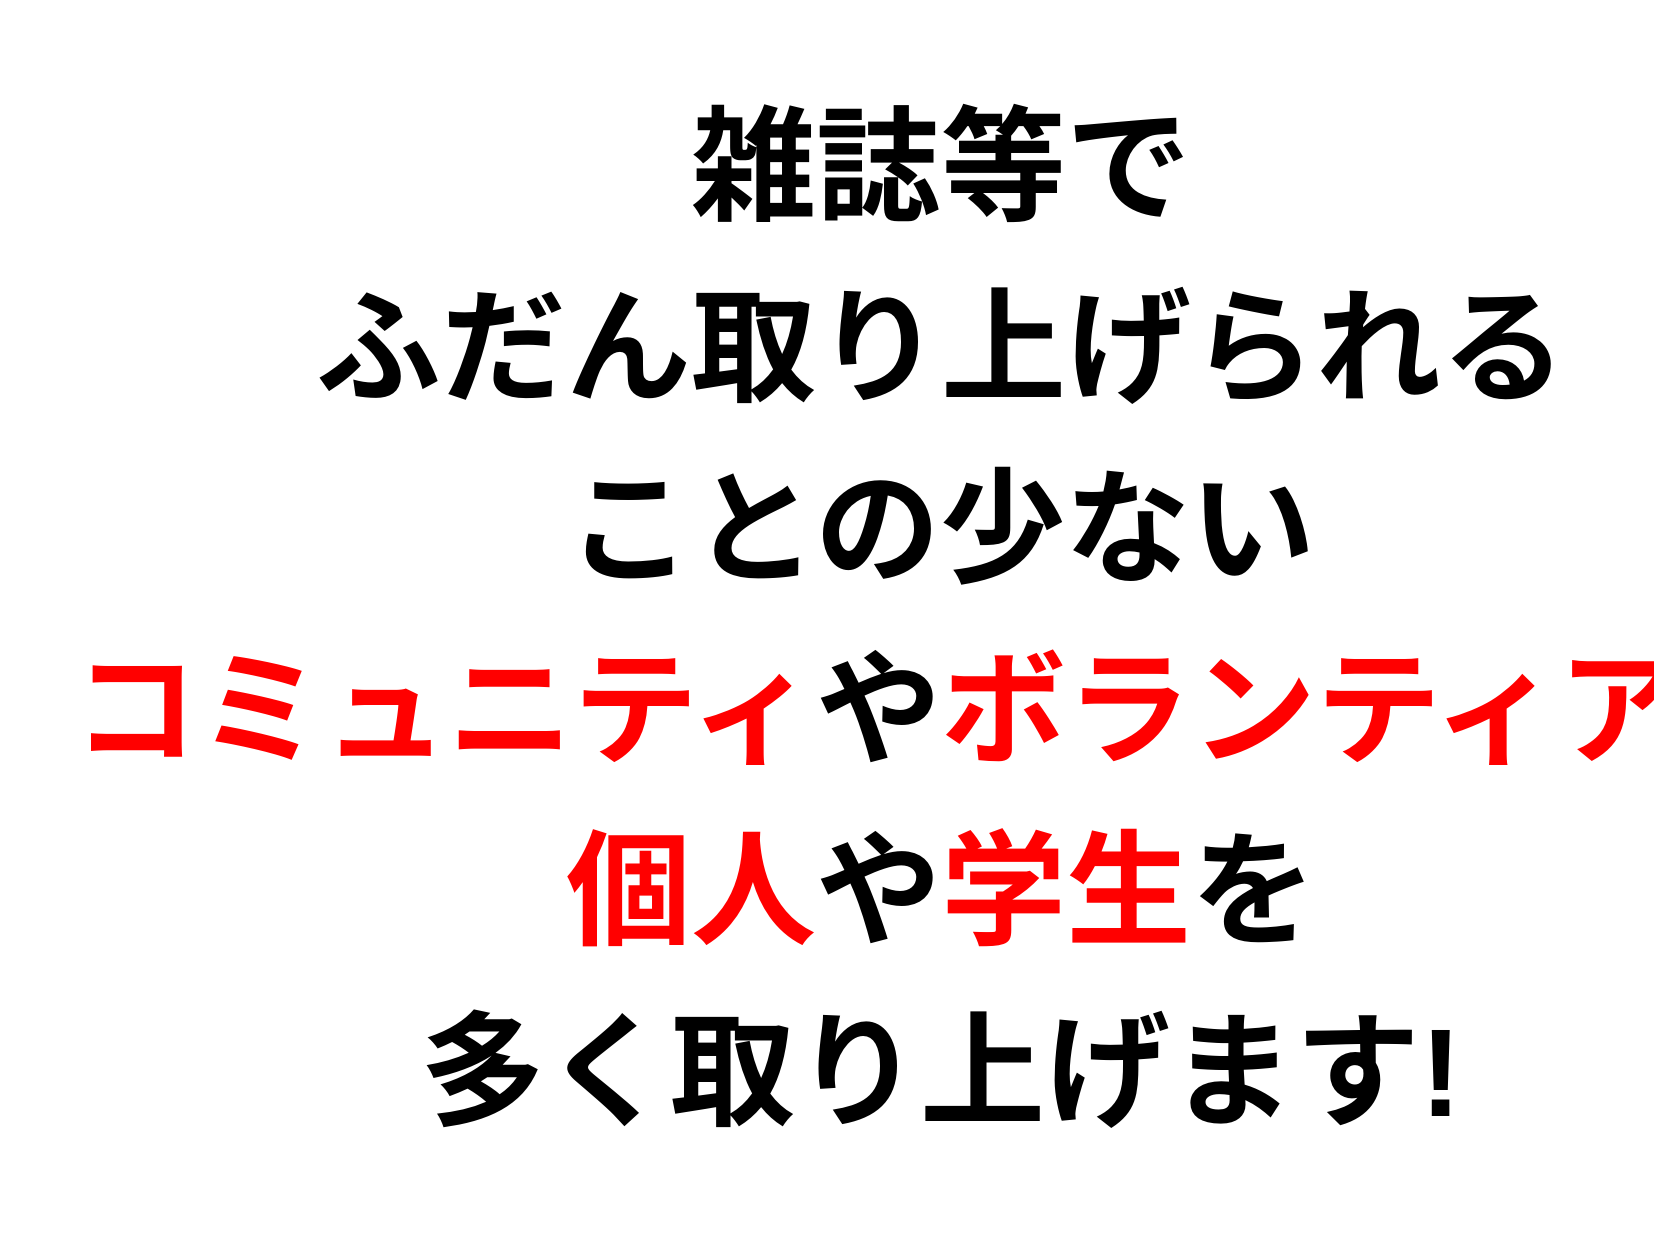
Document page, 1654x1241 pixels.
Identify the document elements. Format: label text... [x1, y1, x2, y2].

text_box 雑誌等で ふだん取り上げられる ことの少ない コミュニティやボランティアや 個人や学生を 多く取り上げます! [59, 59, 1566, 839]
